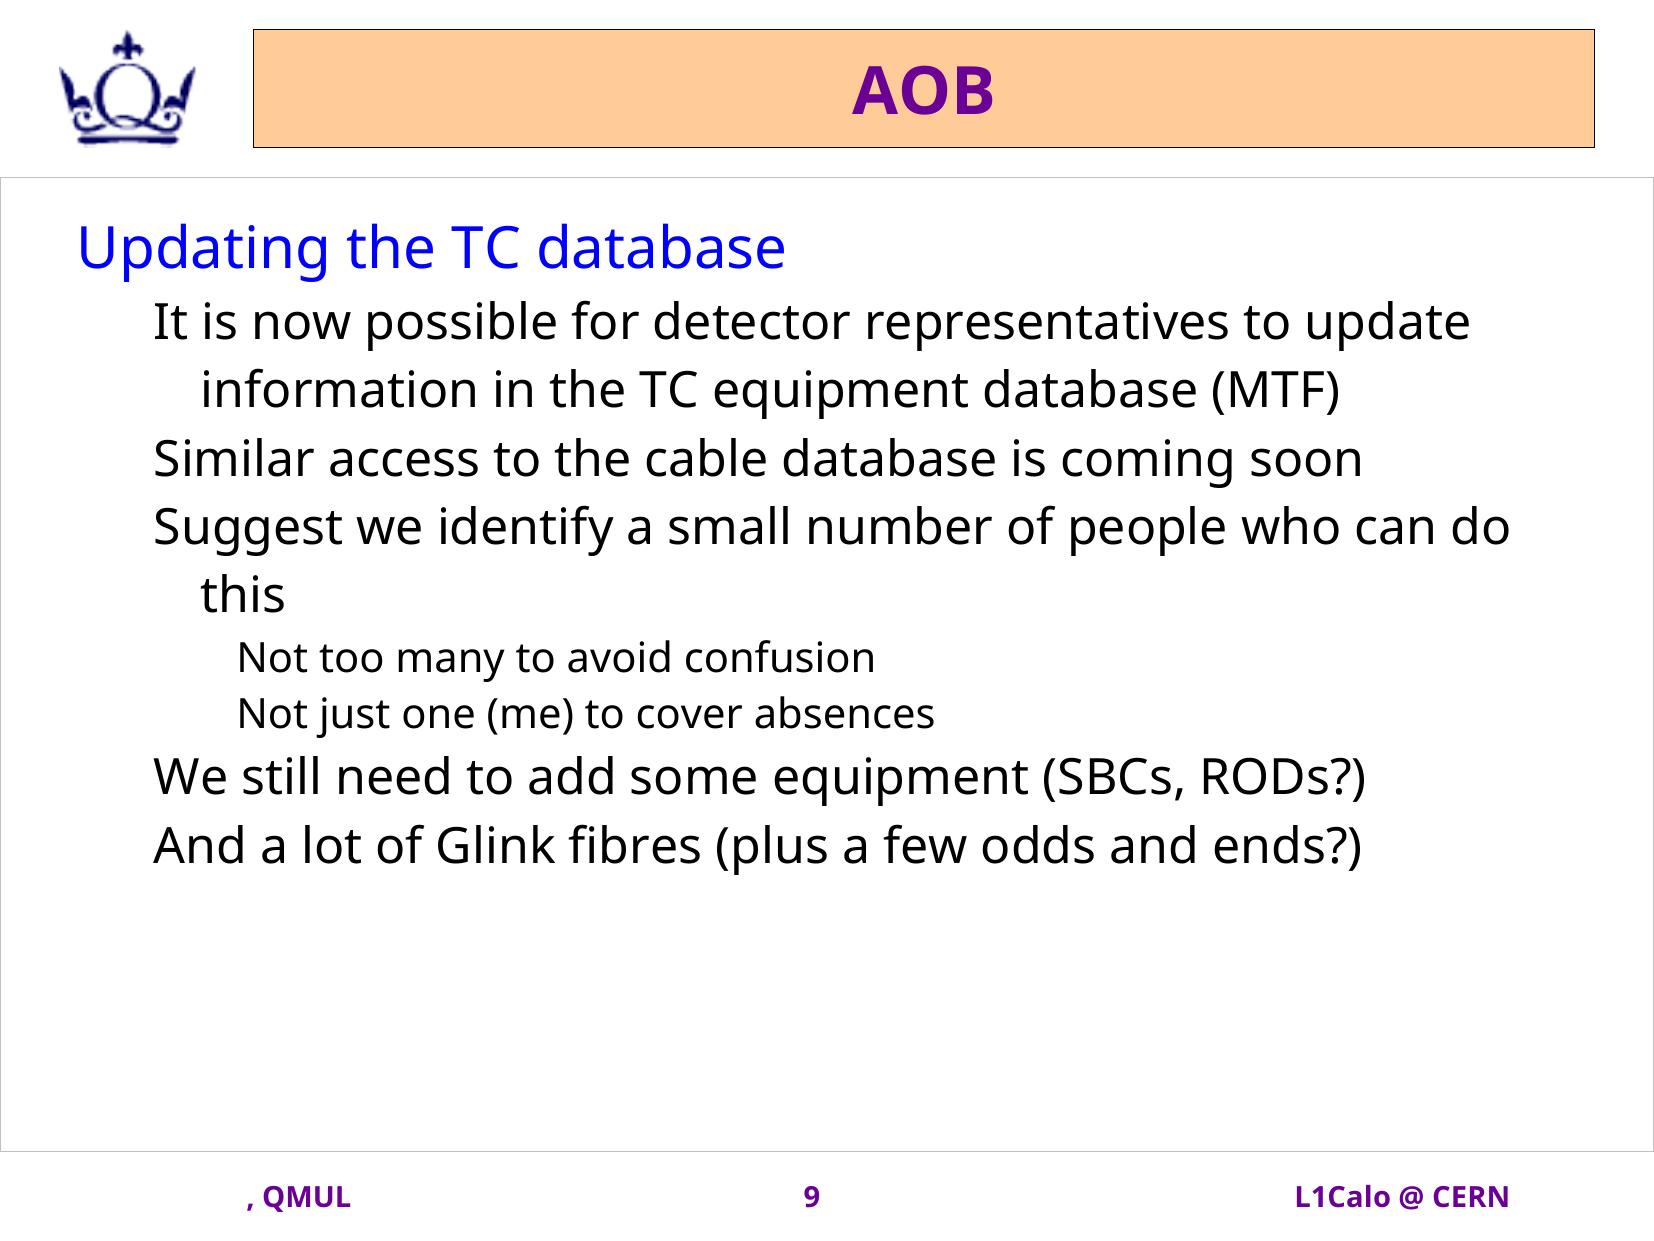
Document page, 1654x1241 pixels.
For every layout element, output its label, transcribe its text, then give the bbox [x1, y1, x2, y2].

picture [59, 29, 200, 148]
title AOB [253, 29, 1595, 148]
list Updating the TC database It is now possible for detector representatives to update information in the TC equipment database (MTF) Similar access to the cable database is coming soon Suggest we identify a small number of people who can do this Not too many to avoid confusion Not just one (me) to cover absences We still need to add some equipment (SBCs, RODs?) And a lot of Glink fibres (plus a few odds and ends?) [59, 206, 1603, 1127]
